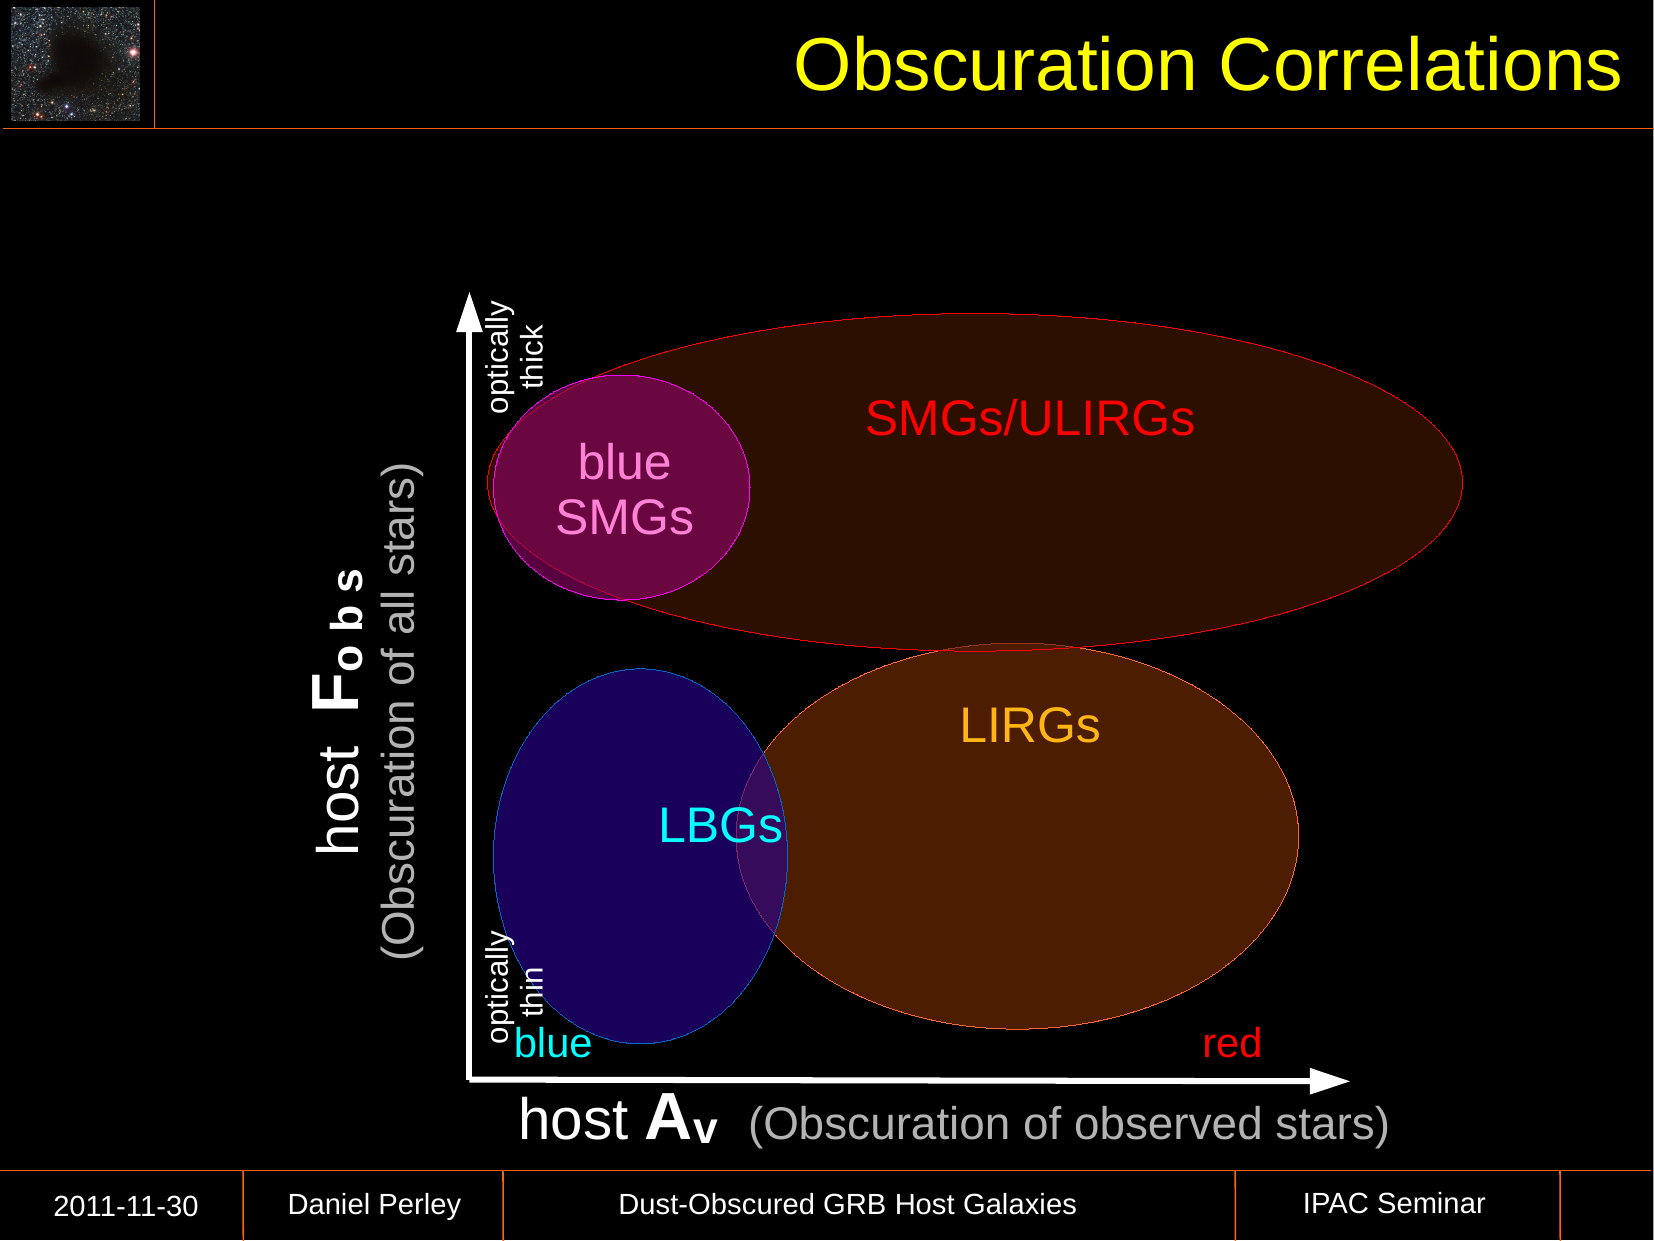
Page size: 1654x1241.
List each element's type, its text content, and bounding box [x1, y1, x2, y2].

text_box host Av (Obscuration of observed stars) [483, 1071, 1426, 1179]
text_box optically optically thin thick [472, 242, 557, 1068]
text_box SMGs/ULIRGs [805, 382, 1256, 454]
text_box LBGs [643, 789, 820, 861]
text_box [557, 313, 1463, 689]
text_box LIRGs [805, 689, 1256, 761]
picture [11, 7, 140, 121]
text_box [557, 668, 1299, 1012]
title Obscuration Correlations [594, 21, 1624, 108]
text_box blue SMGs [557, 426, 751, 553]
text_box blue red [487, 1012, 1313, 1074]
text_box host Fo b s (Obscuration of all stars) [290, 307, 478, 1117]
